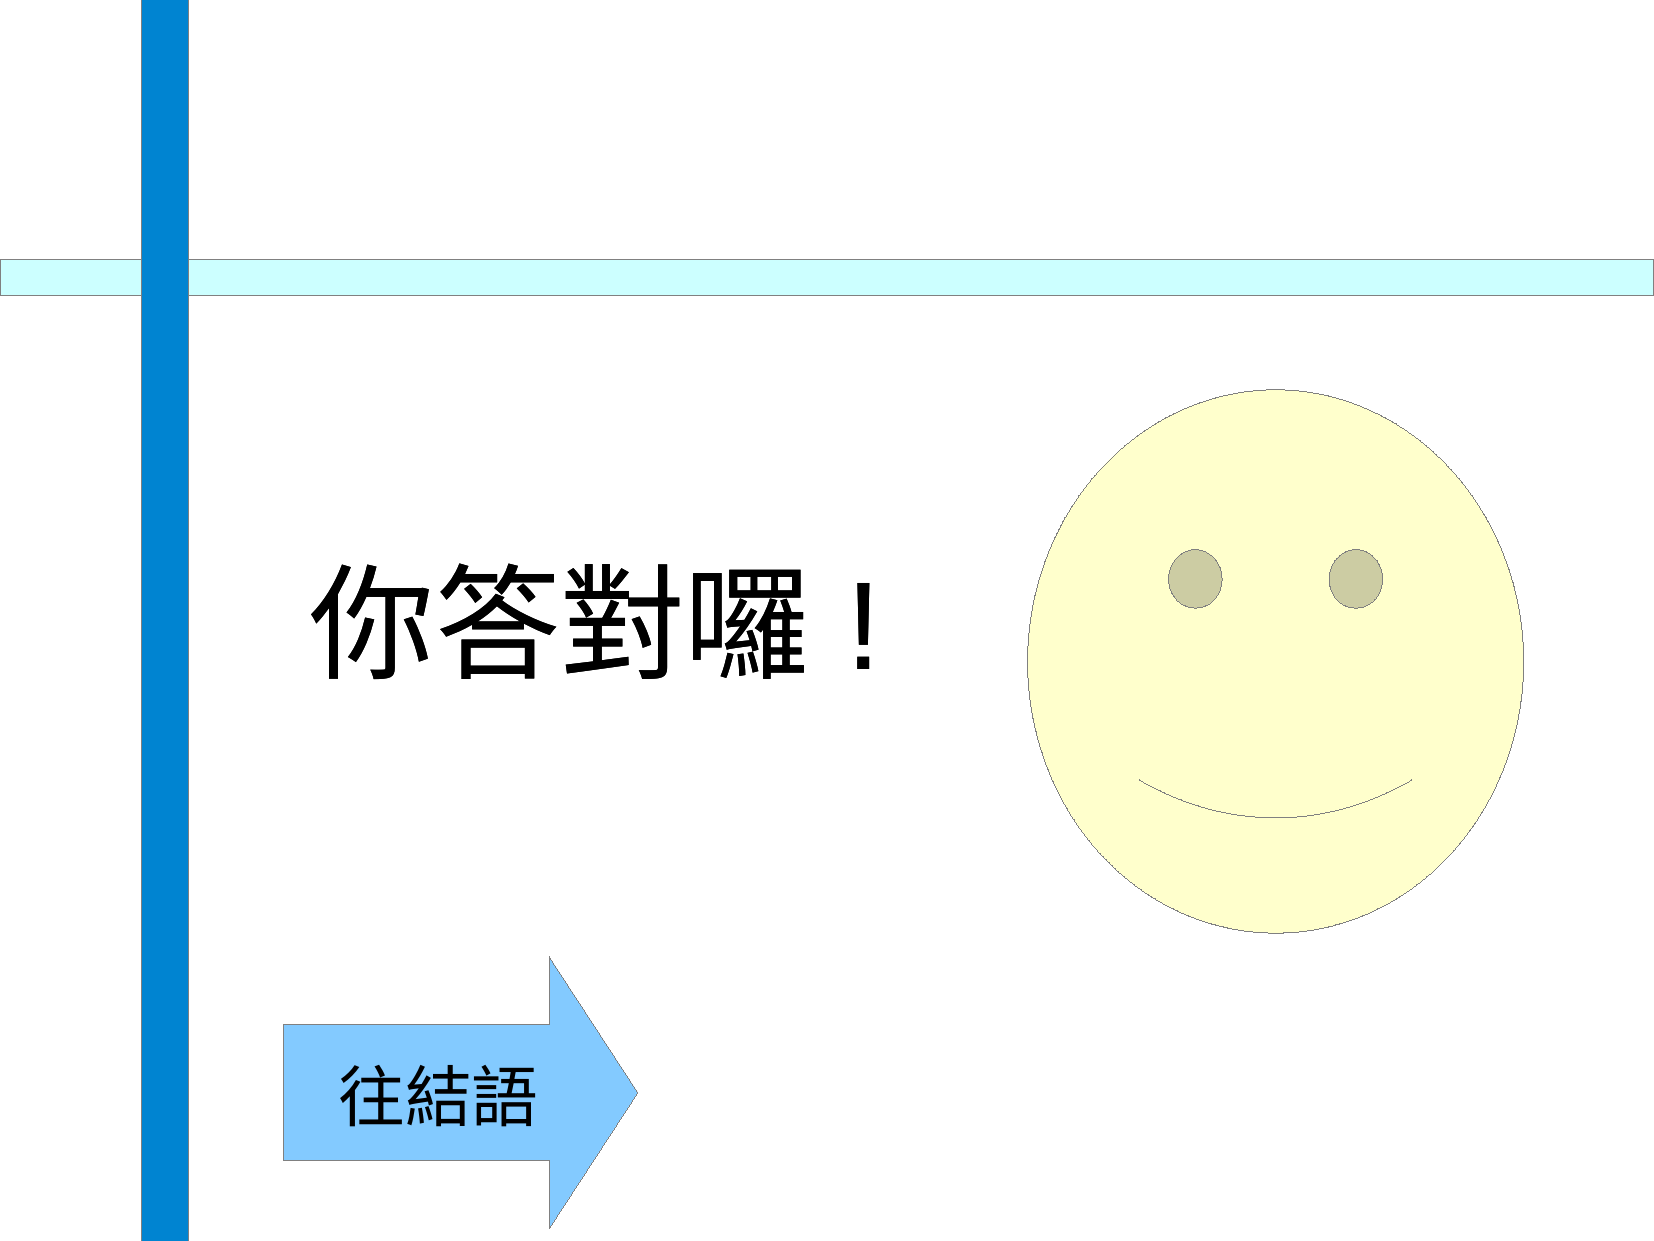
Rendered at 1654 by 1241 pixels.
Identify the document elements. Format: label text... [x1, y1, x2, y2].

text_box [1027, 389, 1524, 934]
text_box 你答對囉! [295, 517, 1040, 698]
text_box 往結語 [283, 956, 638, 1229]
